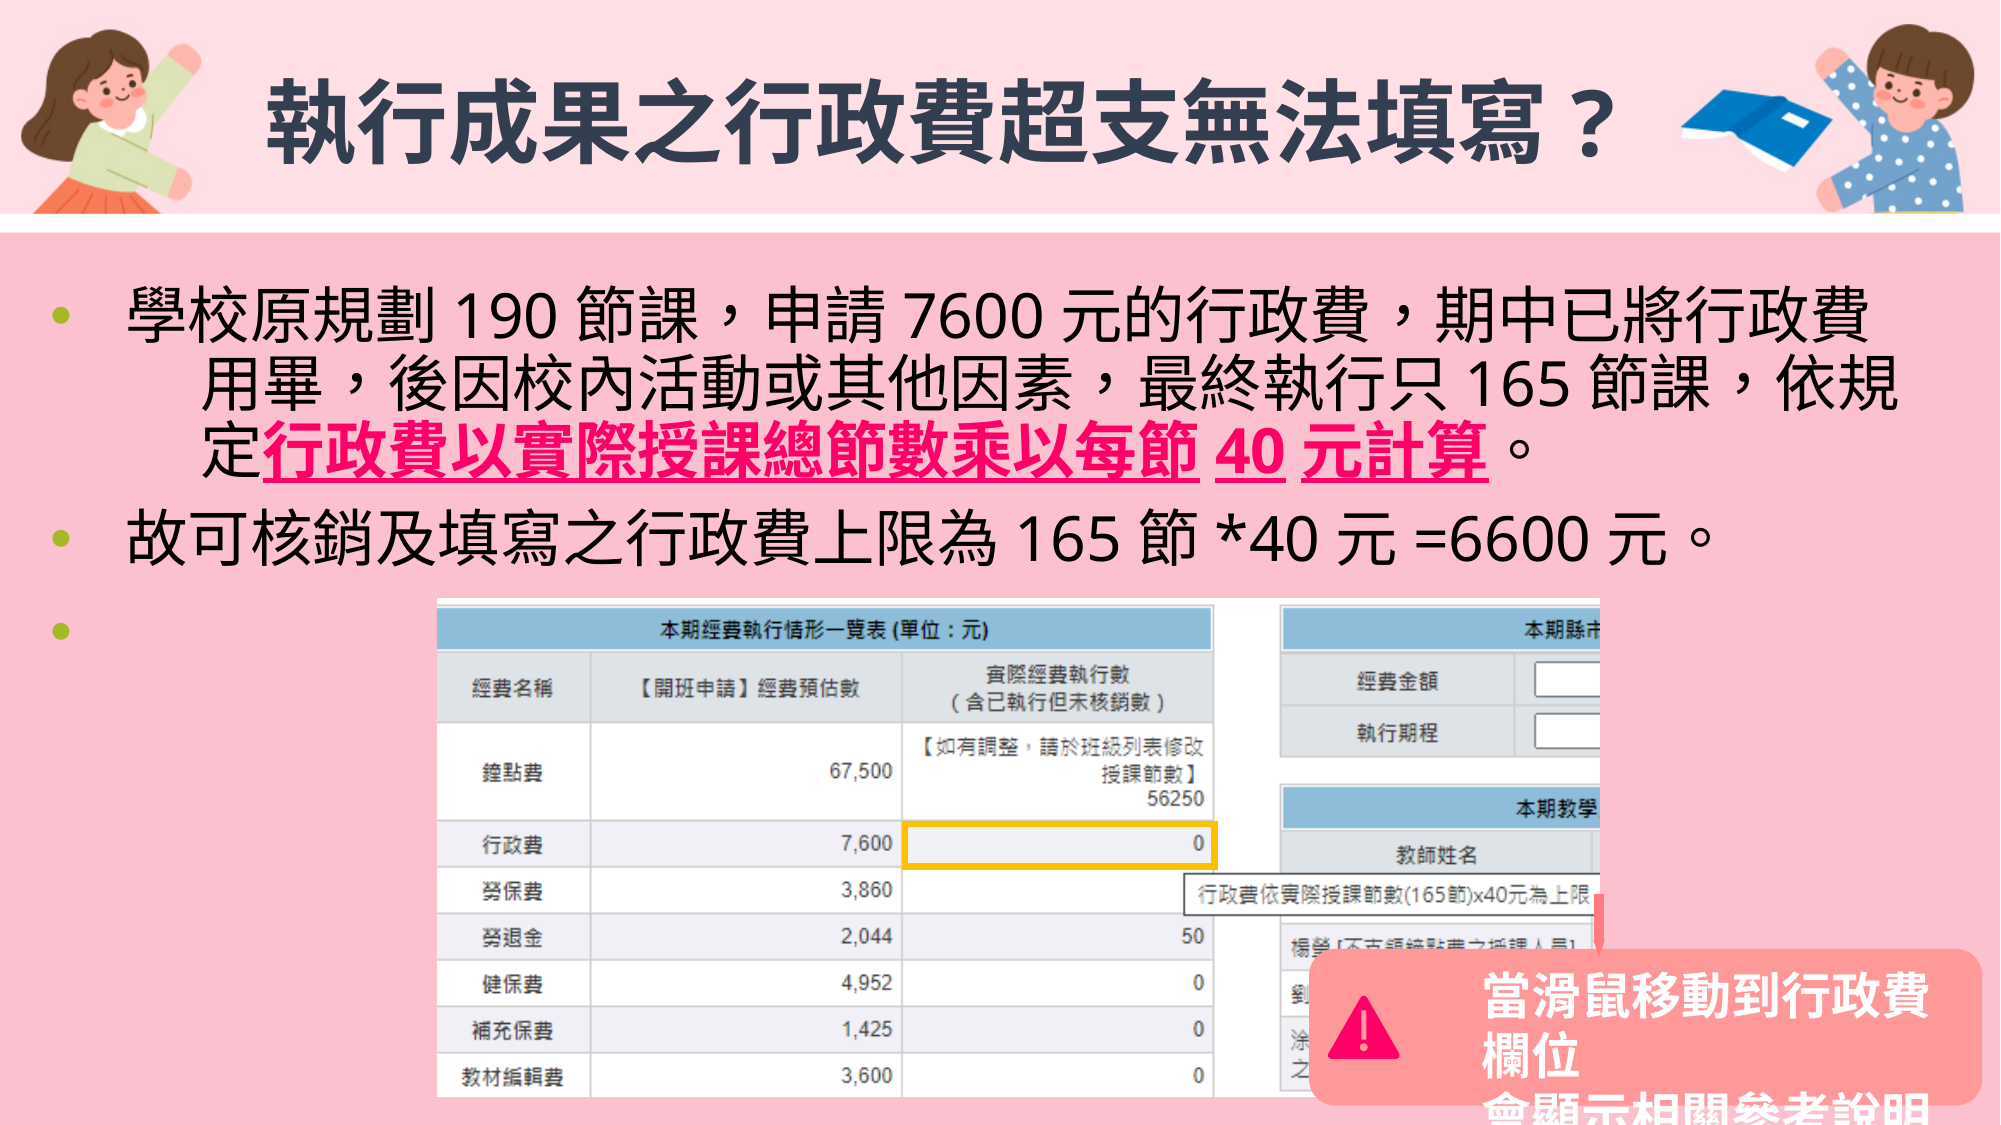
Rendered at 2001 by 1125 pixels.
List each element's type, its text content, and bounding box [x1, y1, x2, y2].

text_box 學校原規劃190節課，申請7600元的行政費，期中已將行政費用畢，後因校內活動或其他因素，最終執行只165節課，依規定行政費以實際授課總節數乘以每節40元計算。 故可核銷及填寫之行政費上限為165節*40元=6600元。 [35, 277, 1945, 674]
text_box 當滑鼠移動到行政費欄位 會顯示相關參考說明唷 [1309, 948, 1983, 1106]
picture [1323, 986, 1405, 1068]
text_box 執行成果之行政費超支無法填寫? [250, 58, 1630, 183]
picture [437, 598, 1600, 1098]
